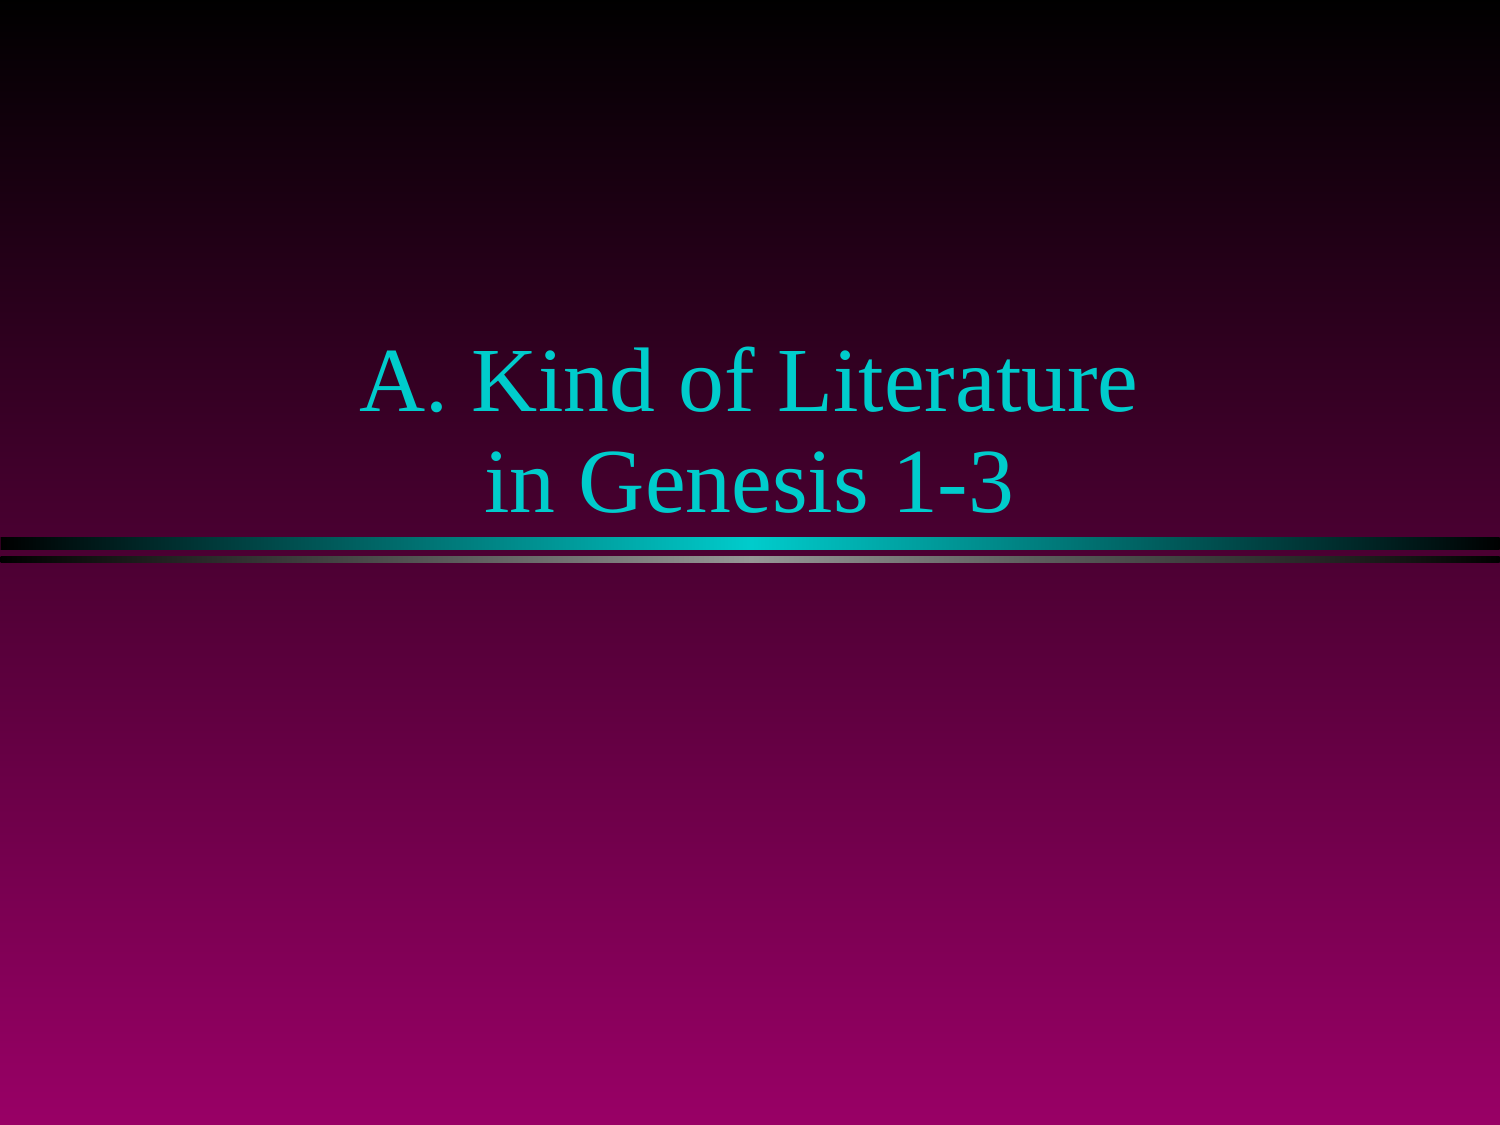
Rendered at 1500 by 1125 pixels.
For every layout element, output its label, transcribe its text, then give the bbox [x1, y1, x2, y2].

title A. Kind of Literature in Genesis 1-3 [112, 329, 1388, 533]
